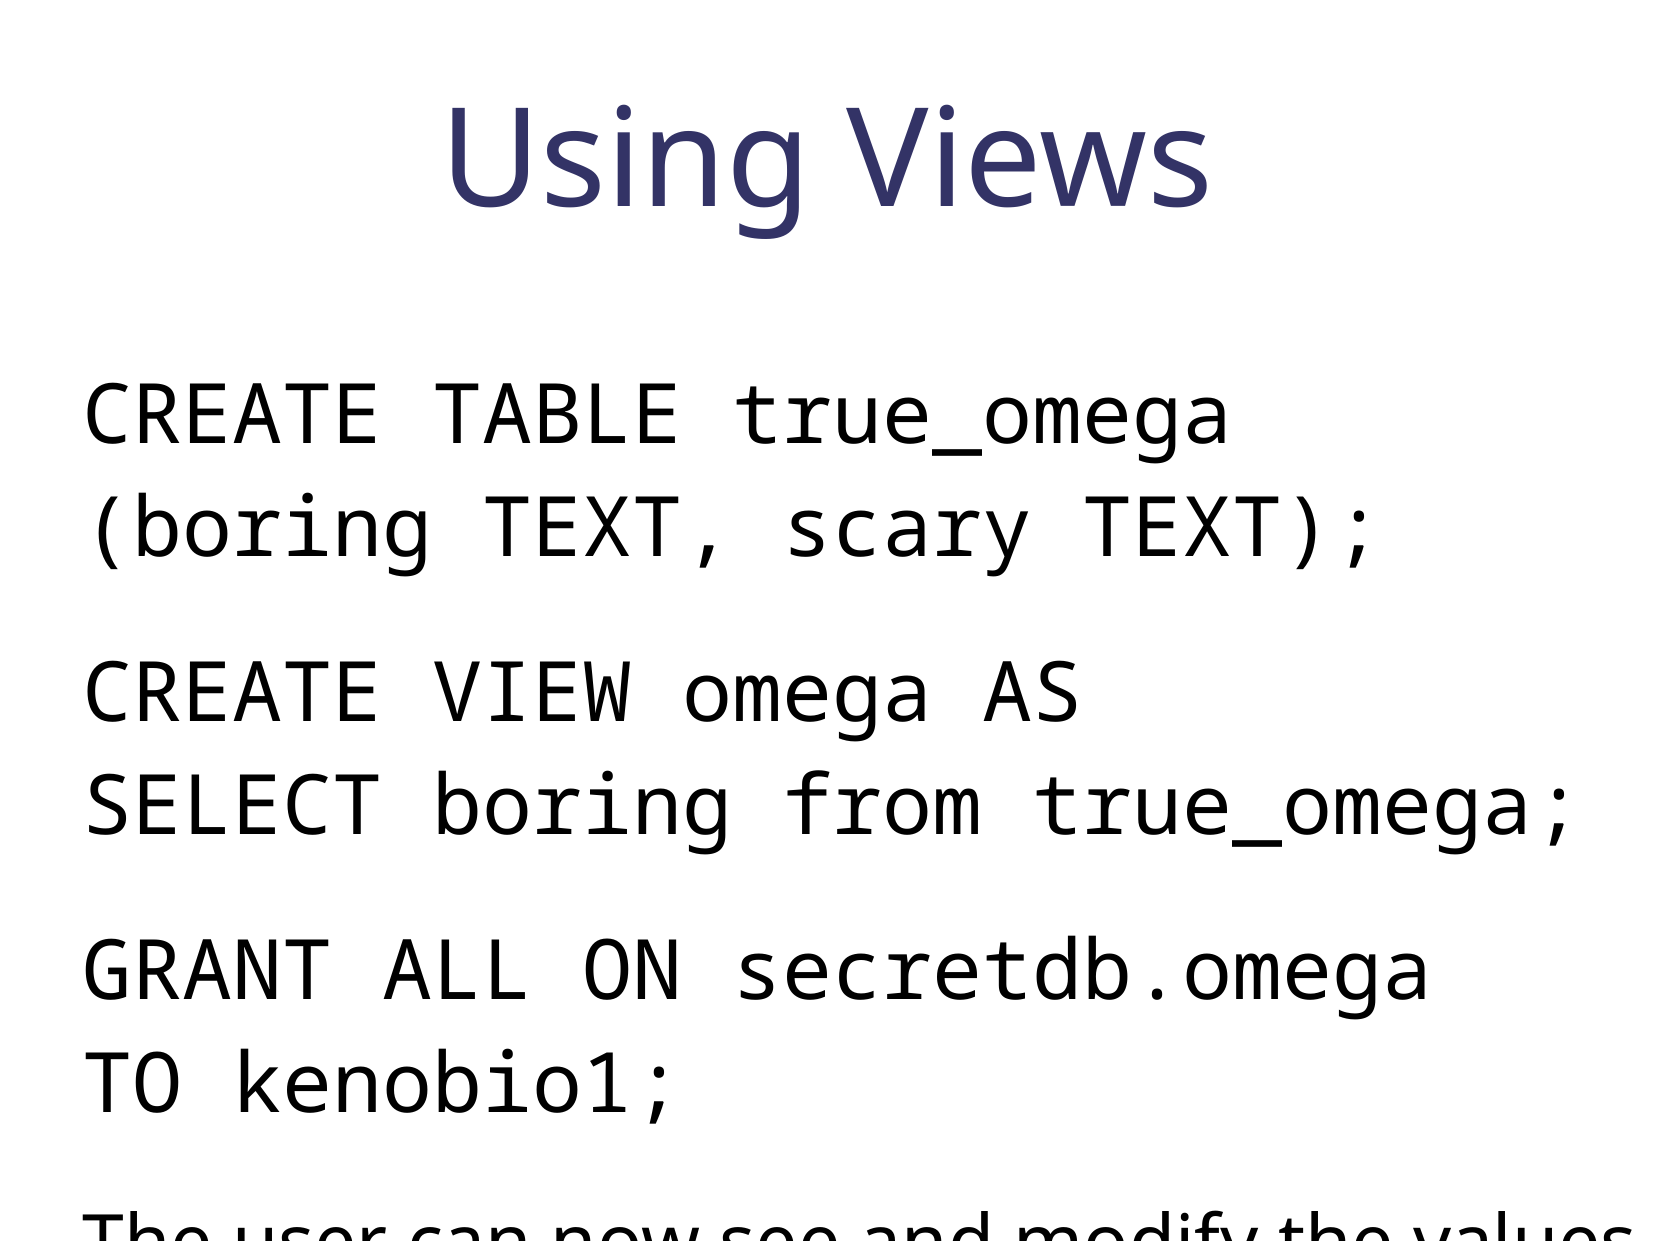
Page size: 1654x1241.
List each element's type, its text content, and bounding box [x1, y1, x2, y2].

subtitle CREATE TABLE true_omega (boring TEXT, scary TEXT); CREATE VIEW omega AS SELECT boring from true_omega; GRANT ALL ON secretdb.omega TO kenobio1; The user can now see and modify the values in “boring” but not in “scary”. [82, 354, 1654, 1241]
title Using Views [82, 56, 1571, 250]
